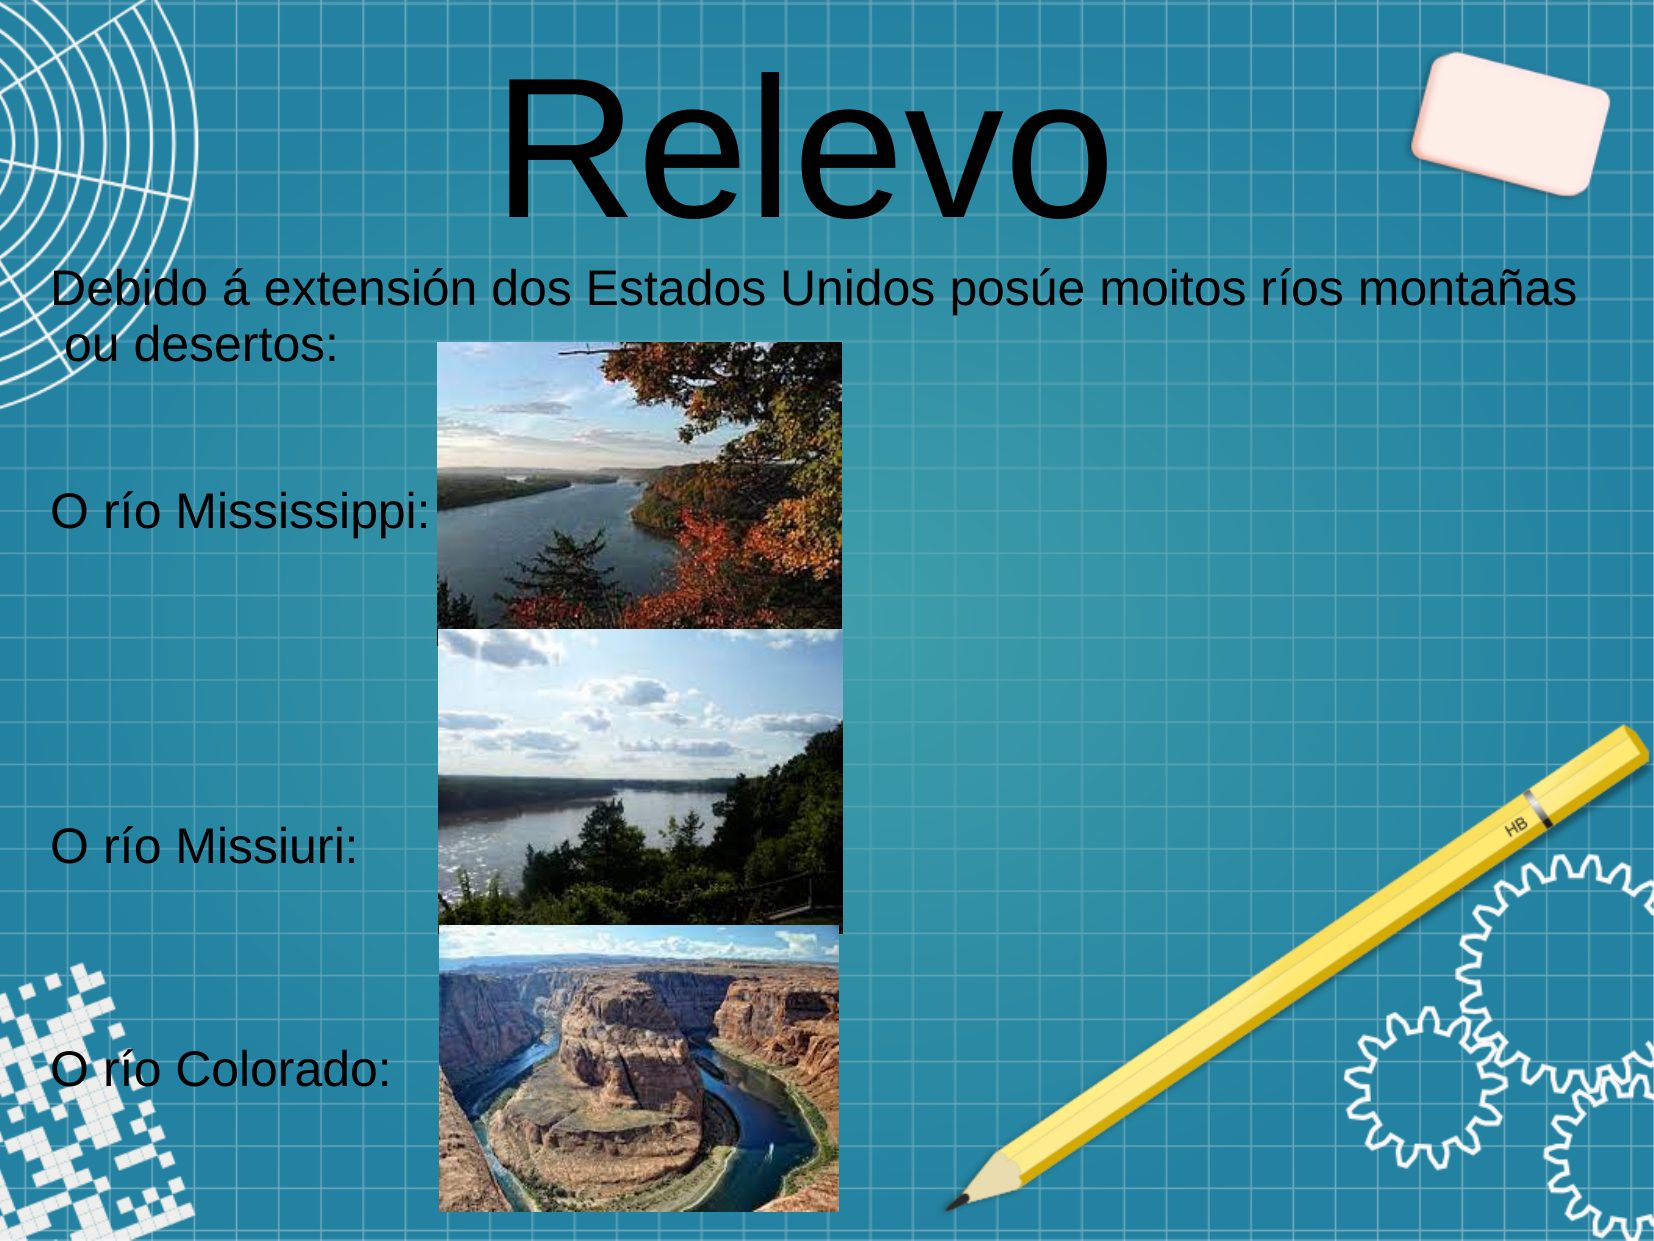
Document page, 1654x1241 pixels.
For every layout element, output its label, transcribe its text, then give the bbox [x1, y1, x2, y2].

picture [437, 342, 843, 1212]
picture [0, 0, 1654, 1241]
text_box Relevo Debido á extensión dos Estados Unidos posúe moitos ríos montañas ou desertos: O río Mississippi: O río Missiuri: O río Colorado: [35, 29, 1595, 1241]
